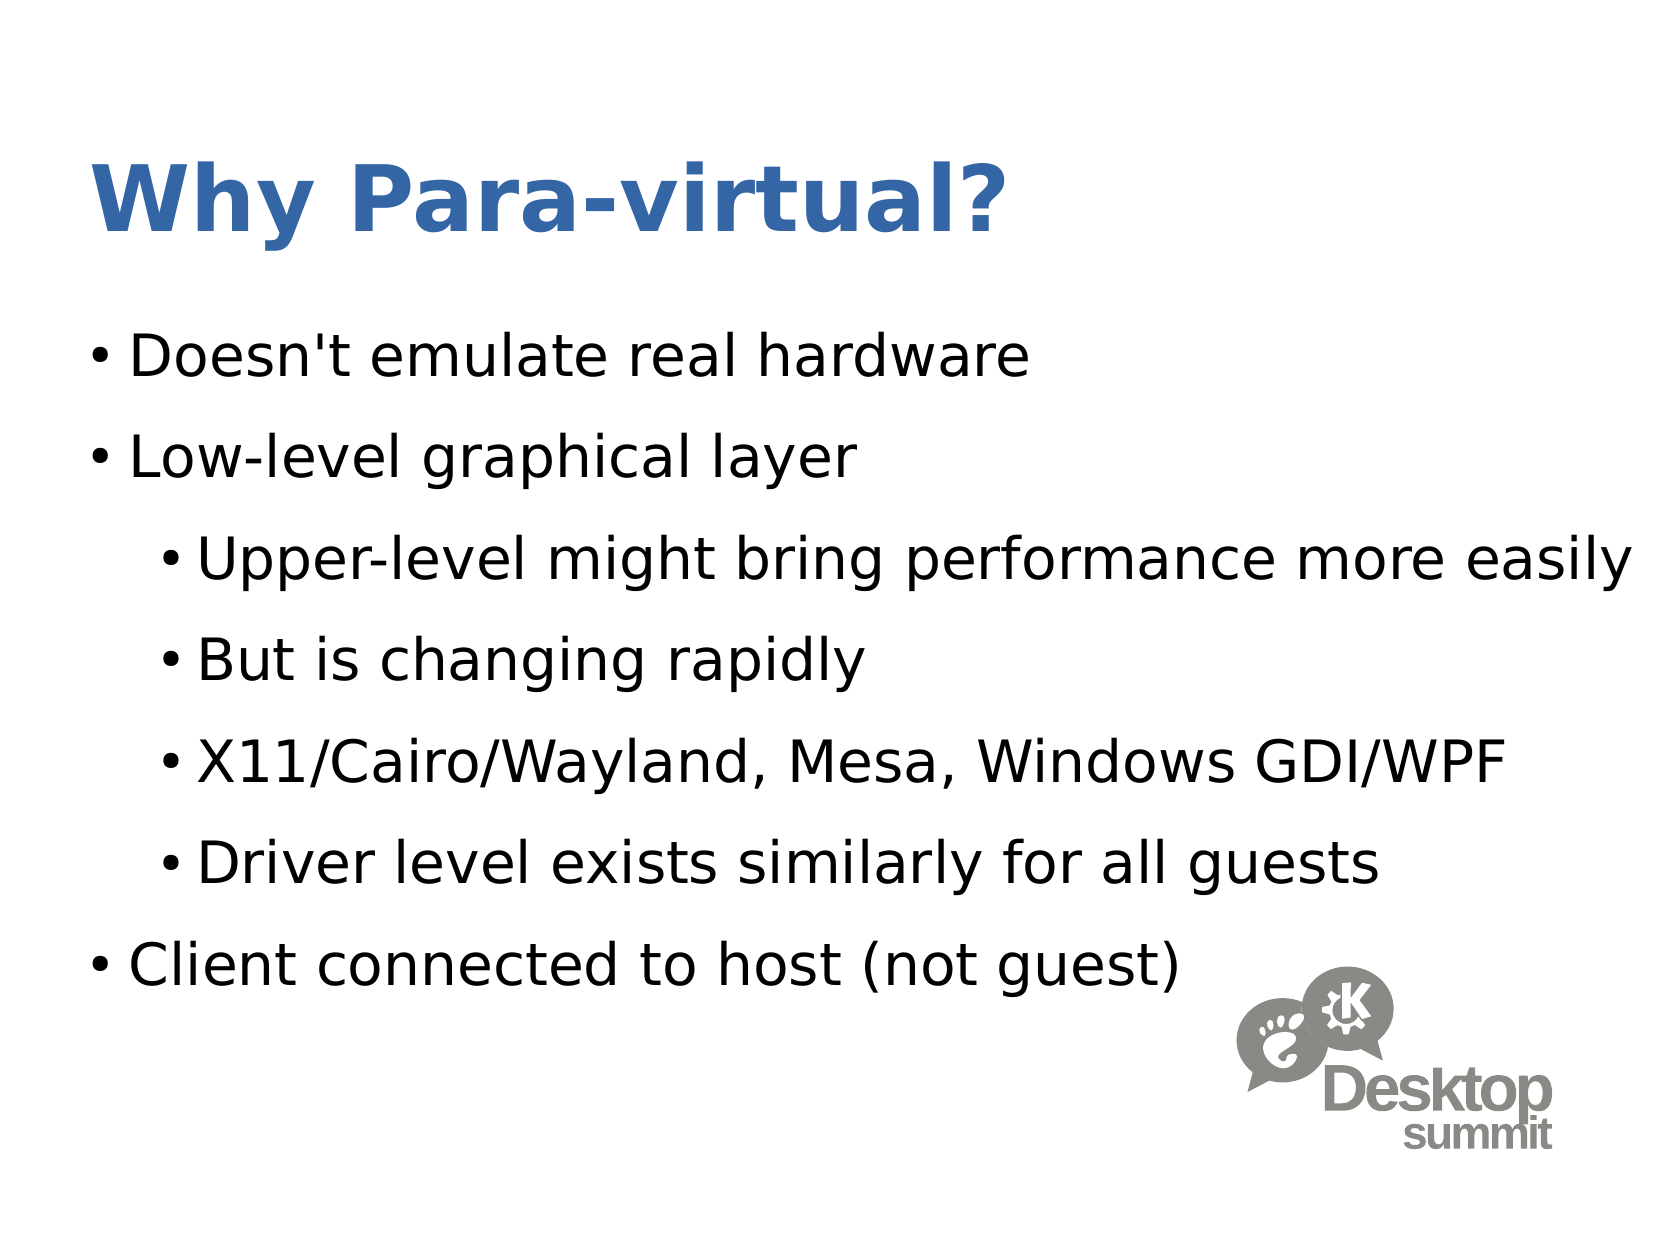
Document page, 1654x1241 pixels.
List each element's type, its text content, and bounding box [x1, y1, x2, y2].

text_box Why Para-virtual? [75, 139, 1576, 280]
text_box Doesn't emulate real hardware Low-level graphical layer Upper-level might bring performance more easily But is changing rapidly X11/Cairo/Wayland, Mesa, Windows GDI/WPF Driver level exists similarly for all guests Client connected to host (not guest) [75, 280, 1654, 1051]
picture [1195, 1051, 1613, 1201]
